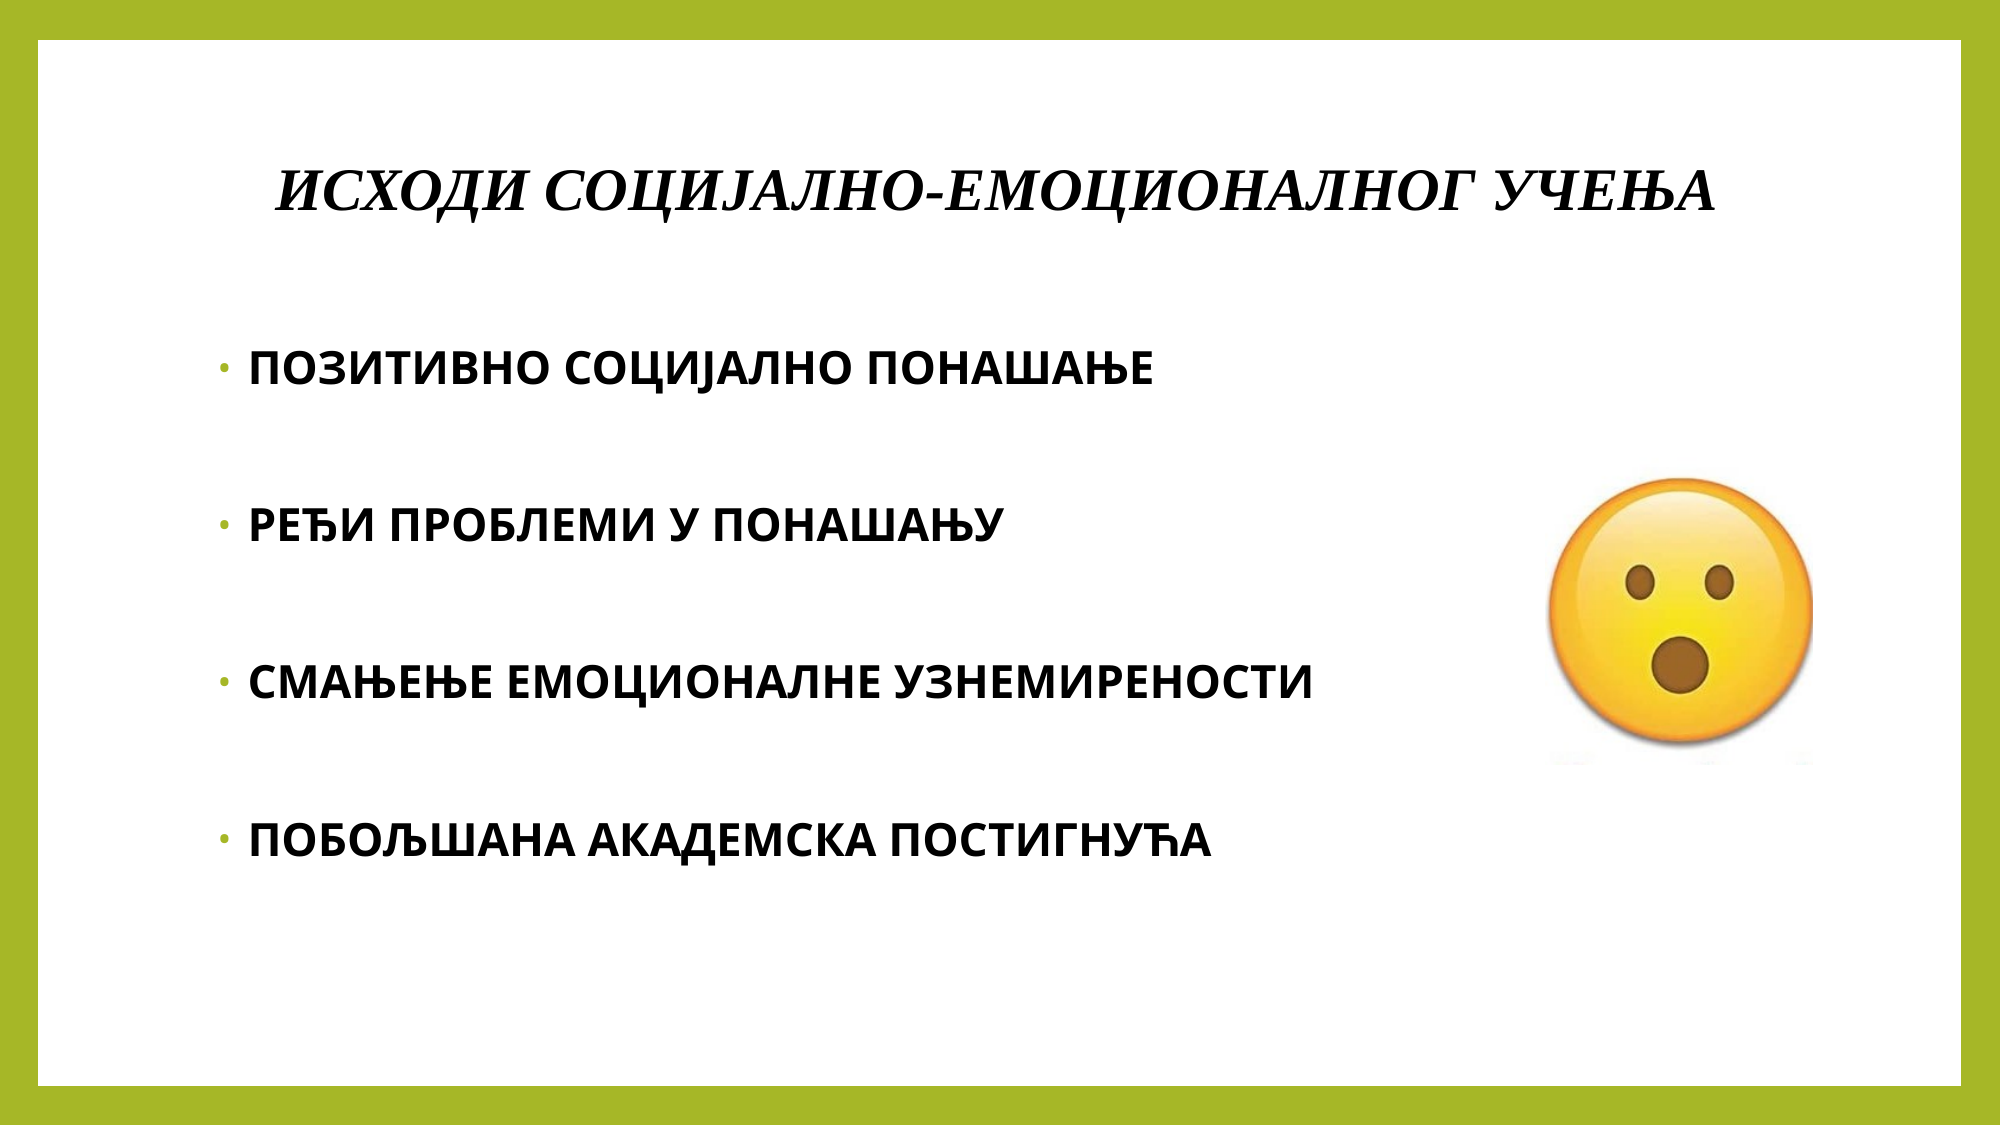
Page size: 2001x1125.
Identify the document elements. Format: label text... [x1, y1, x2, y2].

title ИСХОДИ СОЦИЈАЛНО-ЕМОЦИОНАЛНОГ УЧЕЊА [187, 99, 1808, 323]
picture [1545, 420, 1813, 765]
list ПОЗИТИВНО СОЦИЈАЛНО ПОНАШАЊЕ РЕЂИ ПРОБЛЕМИ У ПОНАШАЊУ СМАЊЕЊЕ ЕМОЦИОНАЛНЕ УЗНЕМИРЕНОСТИ ПОБОЉШАНА АКАДЕМСКА ПОСТИГНУЋА [187, 337, 1470, 998]
